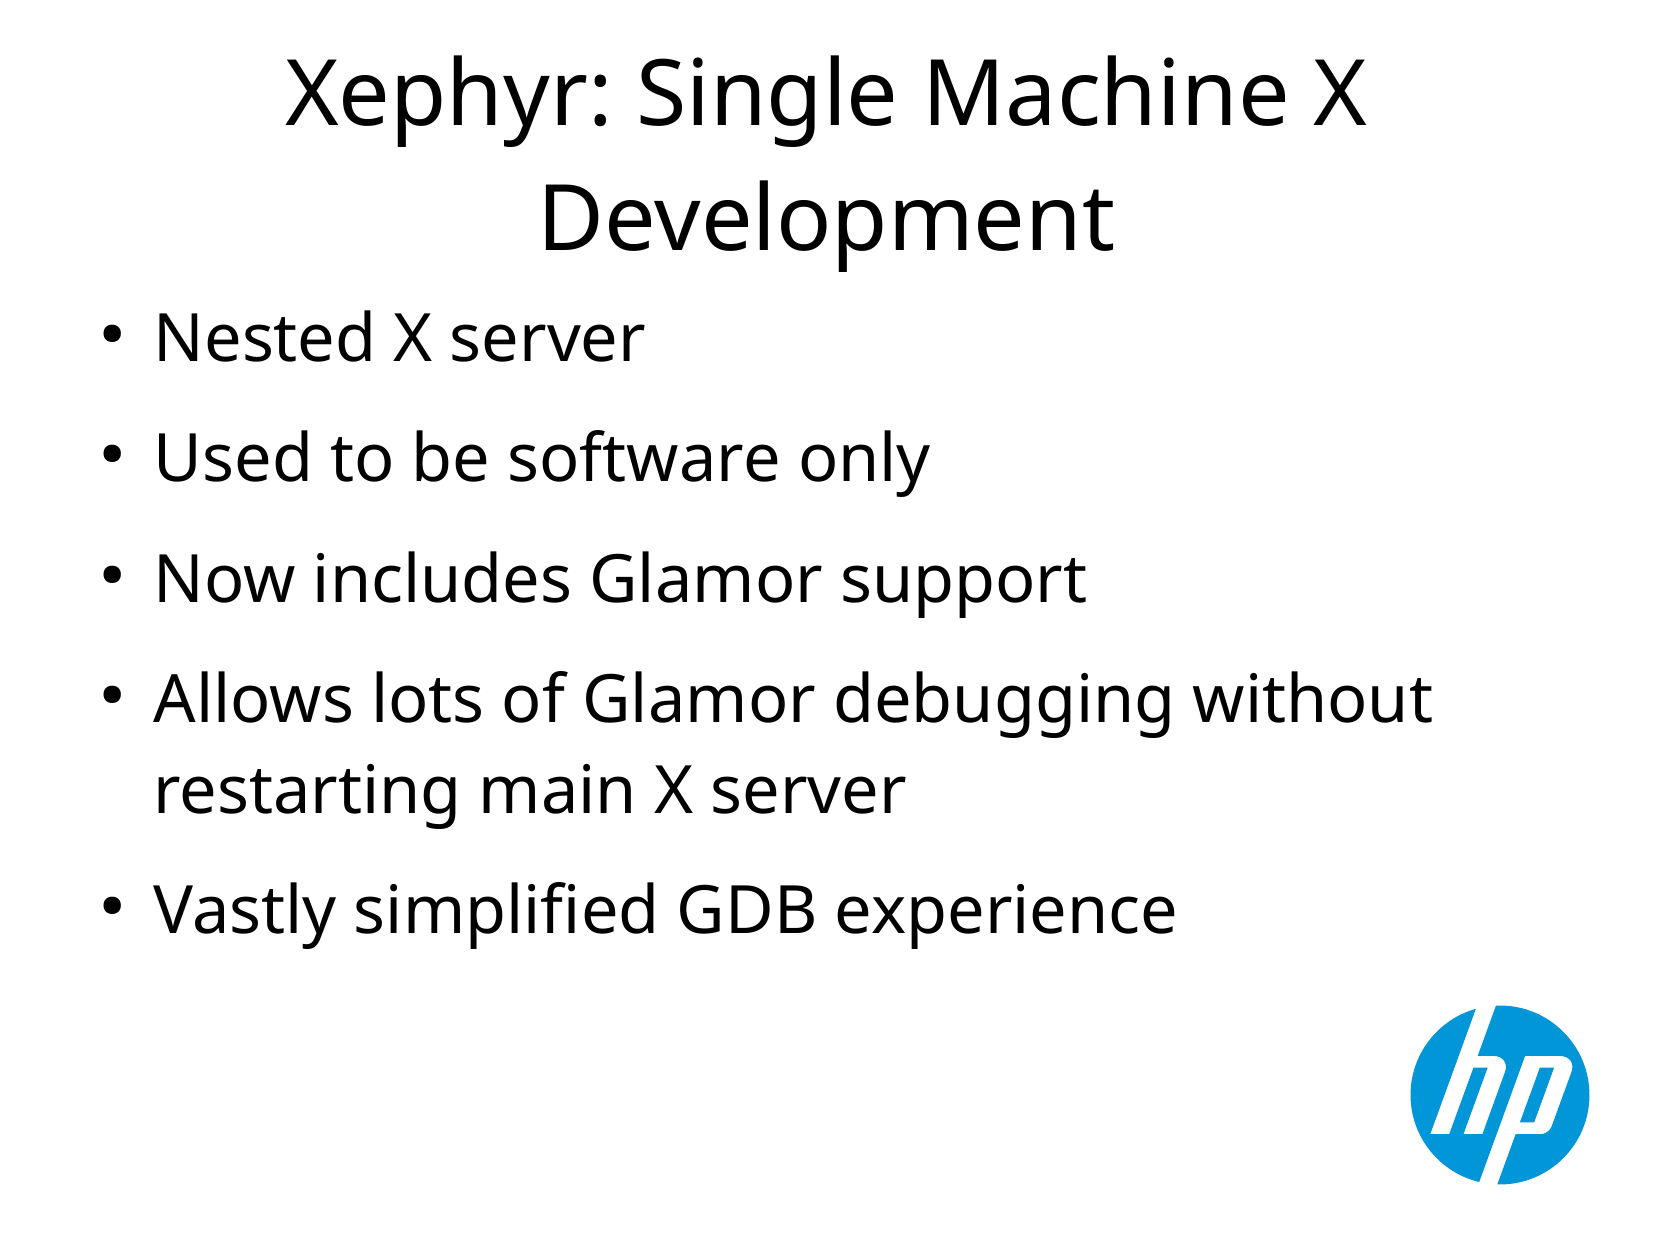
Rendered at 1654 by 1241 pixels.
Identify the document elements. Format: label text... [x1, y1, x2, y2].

title Xephyr: Single Machine X Development [82, 49, 1571, 257]
list Nested X server Used to be software only Now includes Glamor support Allows lots of Glamor debugging without restarting main X server Vastly simplified GDB experience [82, 290, 1571, 1010]
